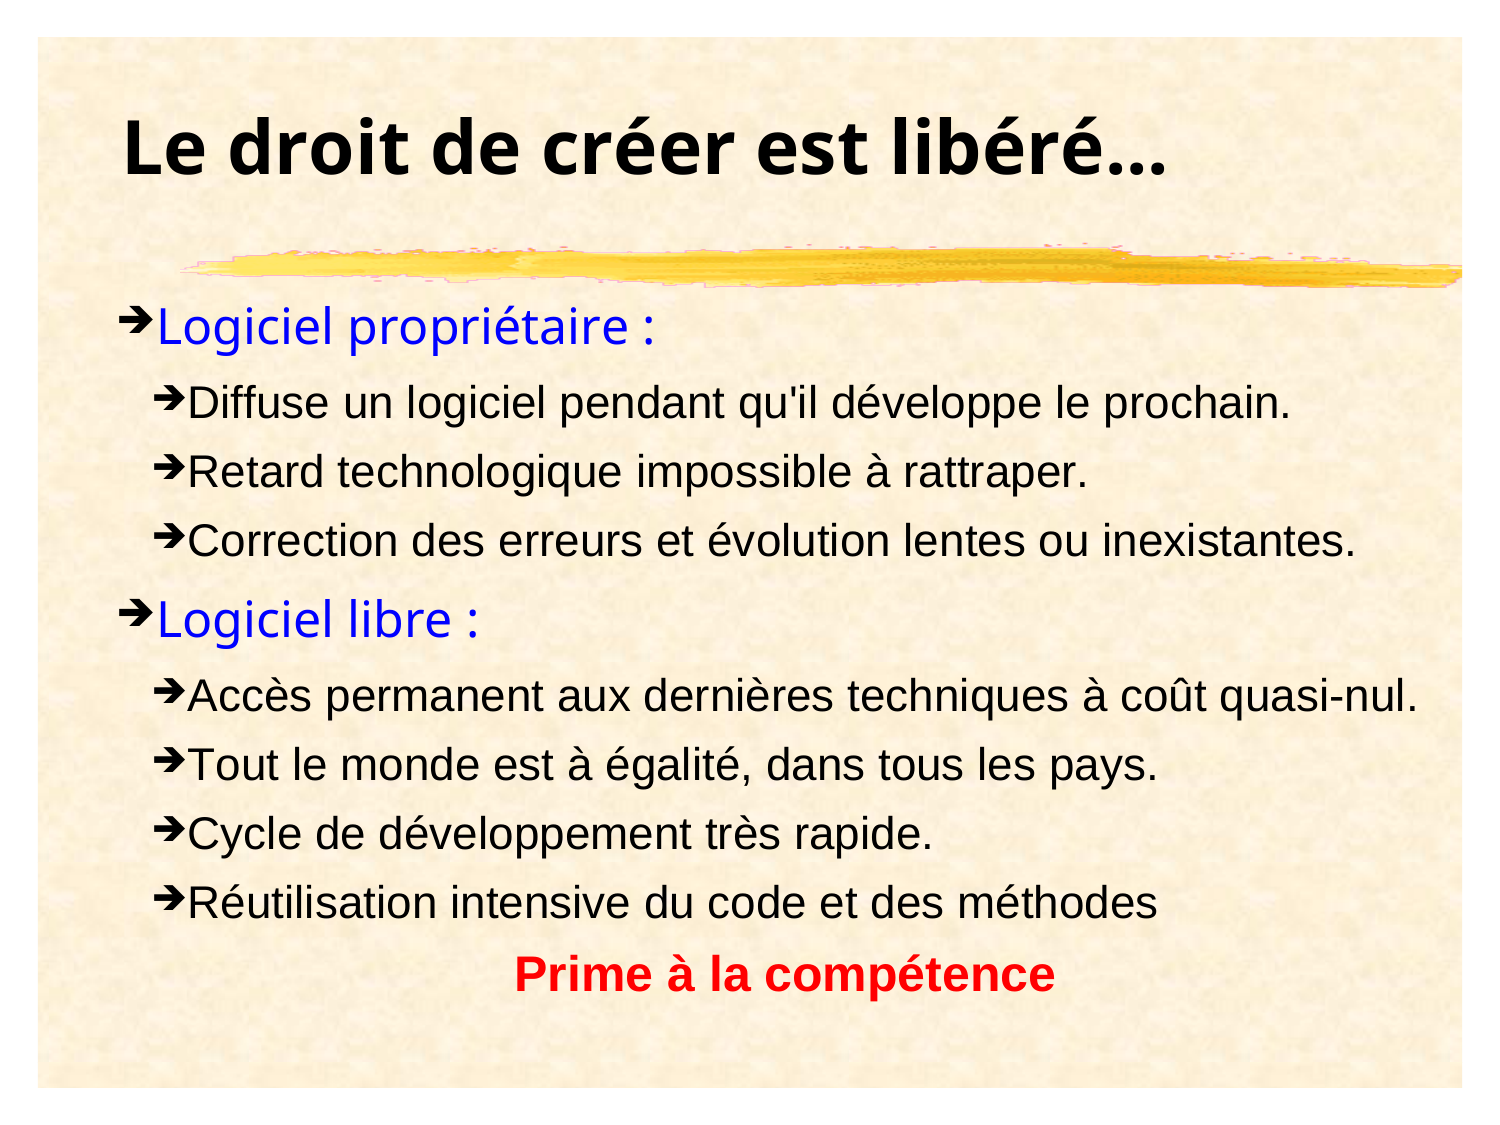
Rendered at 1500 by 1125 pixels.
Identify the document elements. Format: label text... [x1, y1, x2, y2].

text_box Logiciel propriétaire : Diffuse un logiciel pendant qu'il développe le prochain. Retard technologique impossible à rattraper. Correction des erreurs et évolution lentes ou inexistantes. Logiciel libre : Accès permanent aux dernières techniques à coût quasi-nul. Tout le monde est à égalité, dans tous les pays. Cycle de développement très rapide. Réutilisation intensive du code et des méthodes Prime à la compétence [116, 290, 1442, 1055]
picture [37, 37, 1463, 1088]
title Le droit de créer est libéré... [121, 39, 1463, 253]
